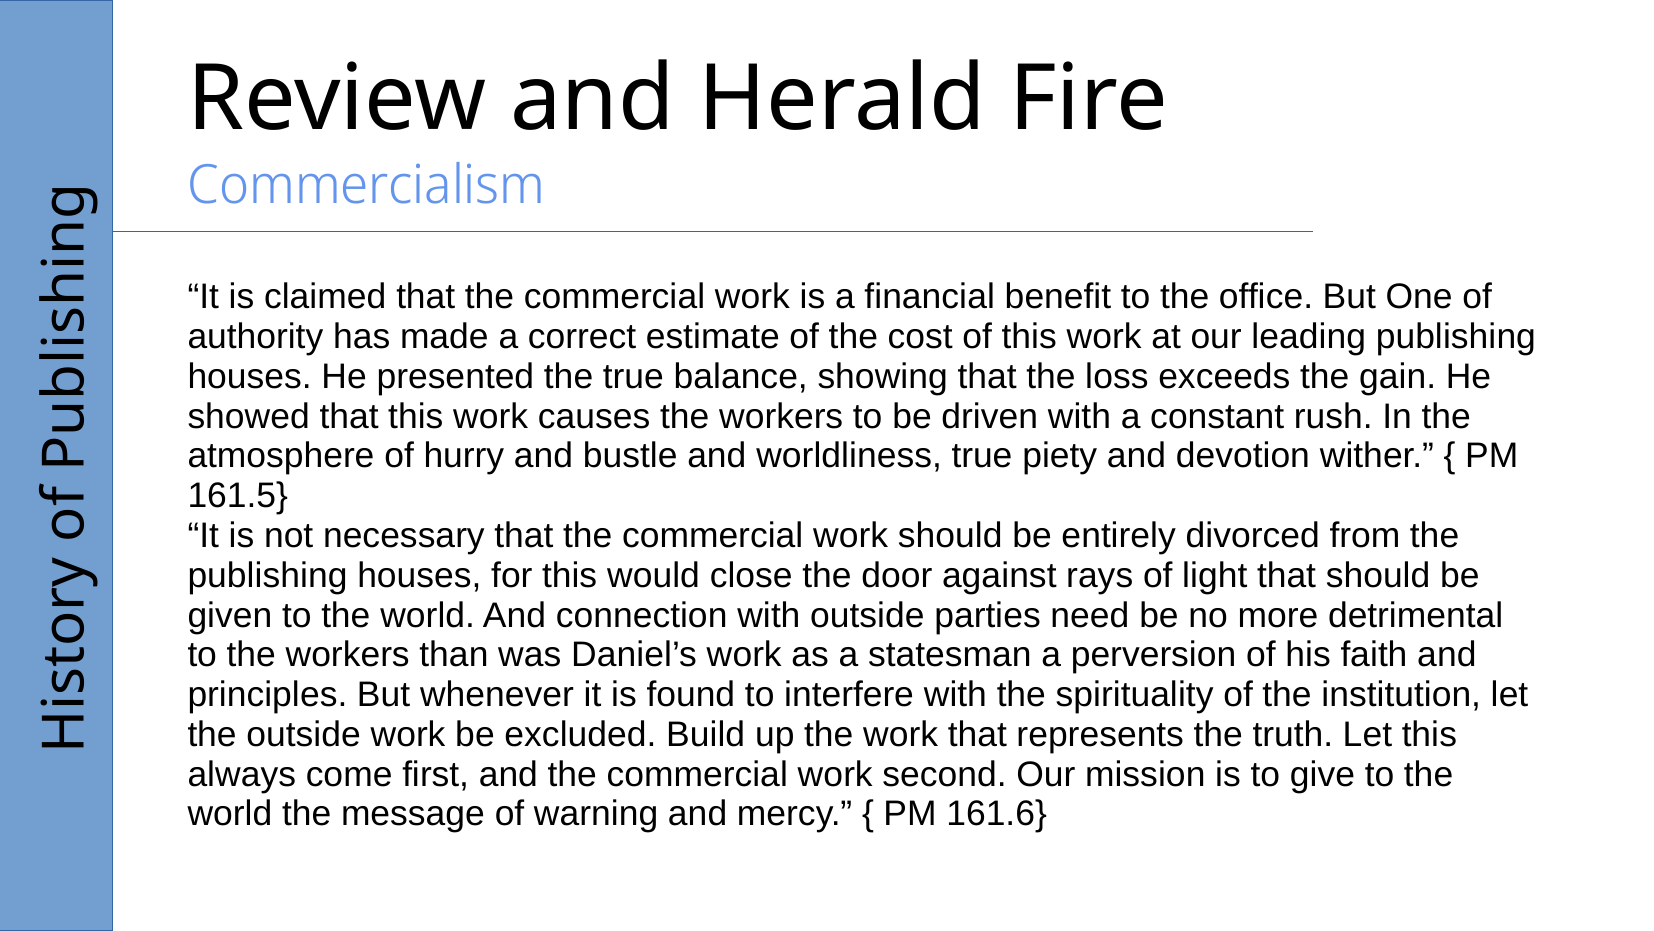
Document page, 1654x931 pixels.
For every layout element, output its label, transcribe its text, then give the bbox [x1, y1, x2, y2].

text_box [0, 0, 113, 931]
text_box History of Publishing [13, 37, 105, 901]
title Commercialism [187, 125, 1571, 239]
title Review and Herald Fire [187, 33, 1571, 125]
text_box “It is claimed that the commercial work is a financial benefit to the office. But One of authority has made a correct estimate of the cost of this work at our leading publishing houses. He presented the true balance, showing that the loss exceeds the gain. He showed that this work causes the workers to be driven with a constant rush. In the atmosphere of hurry and bustle and worldliness, true piety and devotion wither.” { PM 161.5} “It is not necessary that the commercial work should be entirely divorced from the publishing houses, for this would close the door against rays of light that should be given to the world. And connection with outside parties need be no more detrimental to the workers than was Daniel’s work as a statesman a perversion of his faith and principles. But whenever it is found to interfere with the spirituality of the institution, let the outside work be excluded. Build up the work that represents the truth. Let this always come first, and the commercial work second. Our mission is to give to the world the message of warning and mercy.” { PM 161.6} [187, 276, 1538, 865]
